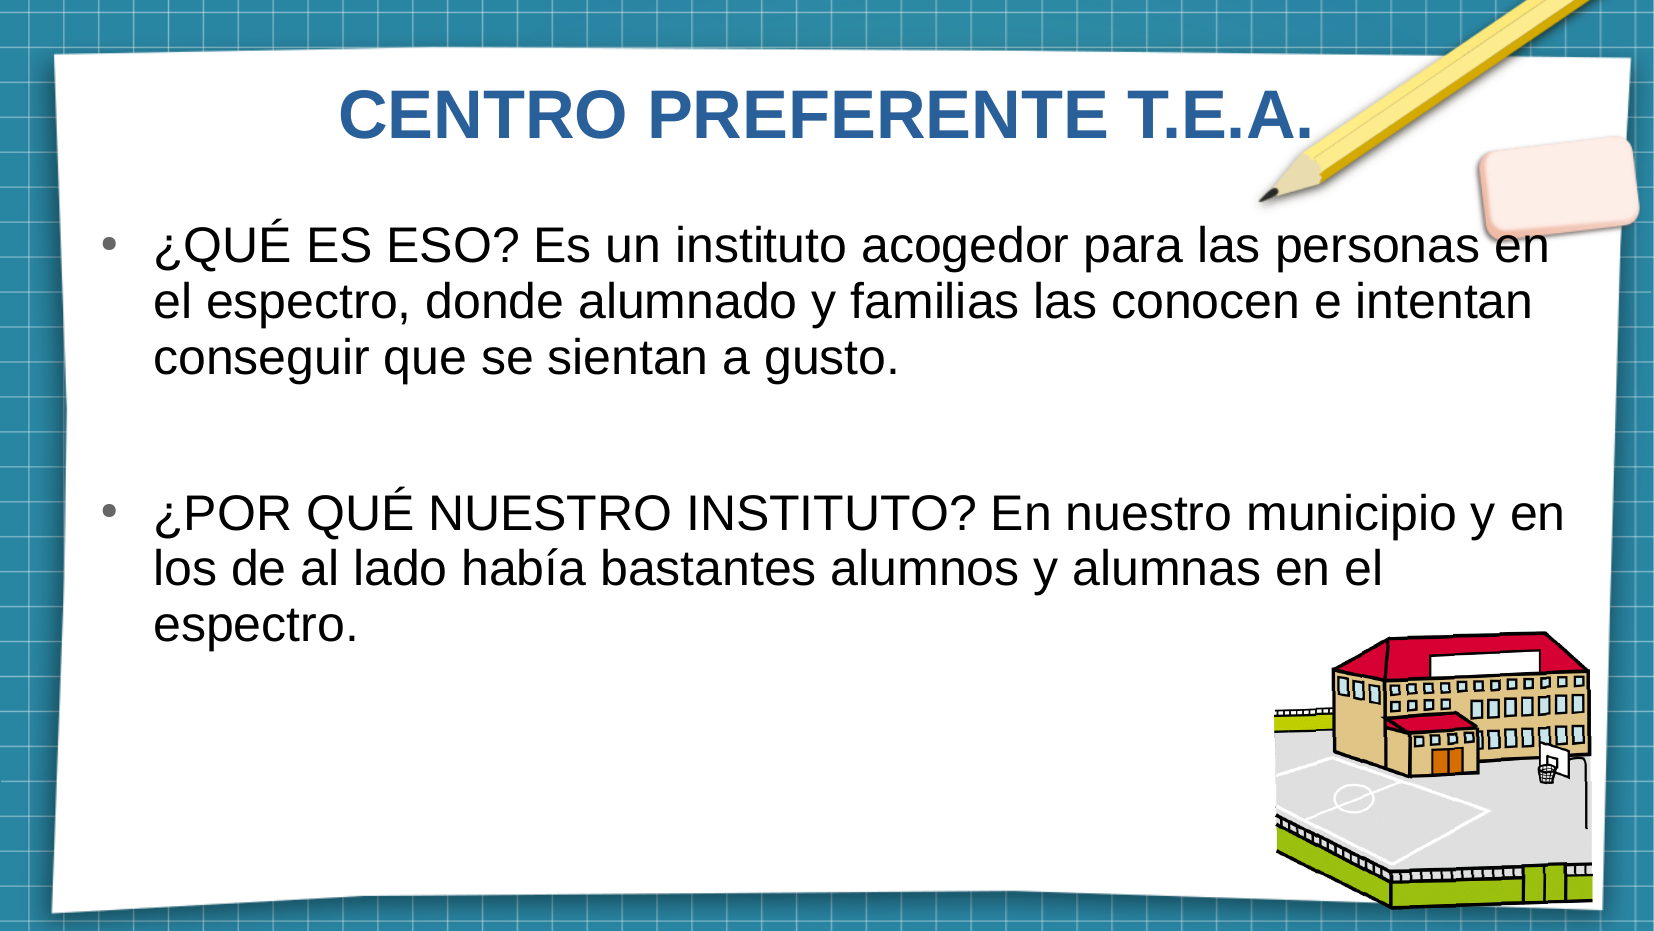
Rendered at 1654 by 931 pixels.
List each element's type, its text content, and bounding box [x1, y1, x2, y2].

title CENTRO PREFERENTE T.E.A. [82, 37, 1571, 193]
picture [0, 0, 1654, 931]
list ¿QUÉ ES ESO? Es un instituto acogedor para las personas en el espectro, donde alumnado y familias las conocen e intentan conseguir que se sientan a gusto. ¿POR QUÉ NUESTRO INSTITUTO? En nuestro municipio y en los de al lado había bastantes alumnos y alumnas en el espectro. [82, 217, 1571, 758]
